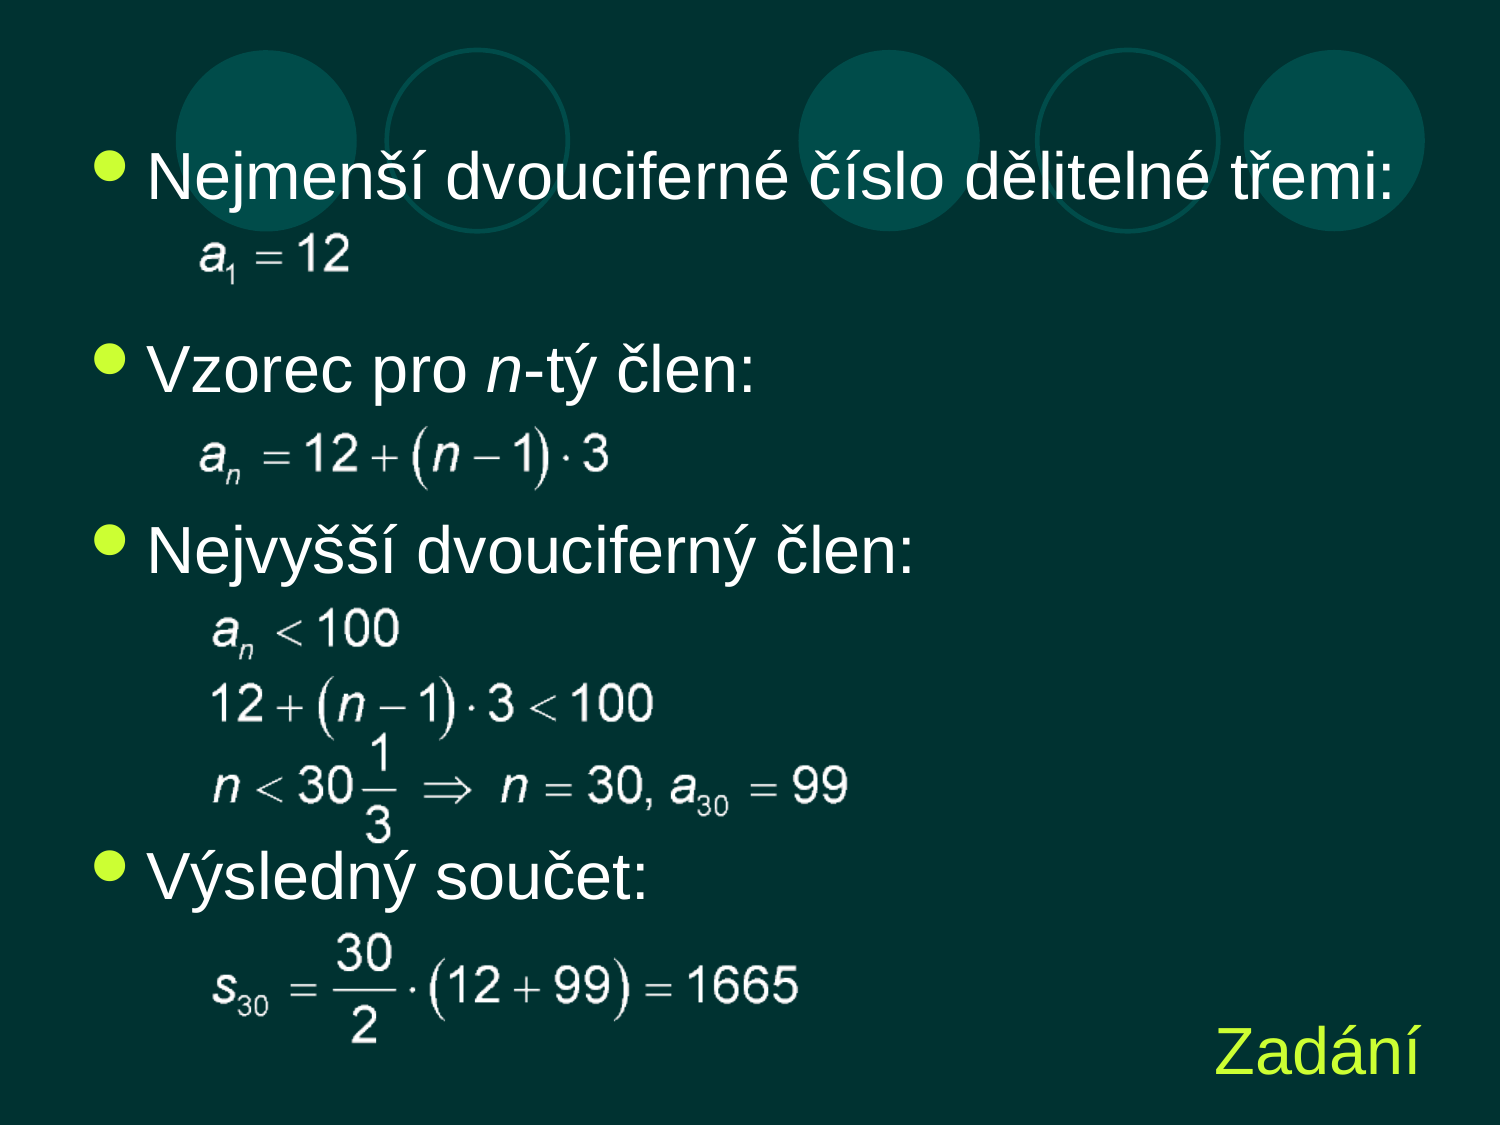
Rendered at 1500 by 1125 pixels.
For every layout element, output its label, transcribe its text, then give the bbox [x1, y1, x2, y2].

picture [187, 212, 363, 304]
picture [200, 912, 811, 1061]
text_box Zadání [1200, 999, 1438, 1096]
list Nejmenší dvouciferné číslo dělitelné třemi: Vzorec pro n-tý člen: Nejvyšší dvouciferný člen: Výsledný součet: [75, 124, 1426, 1006]
picture [187, 412, 624, 504]
picture [200, 587, 865, 861]
